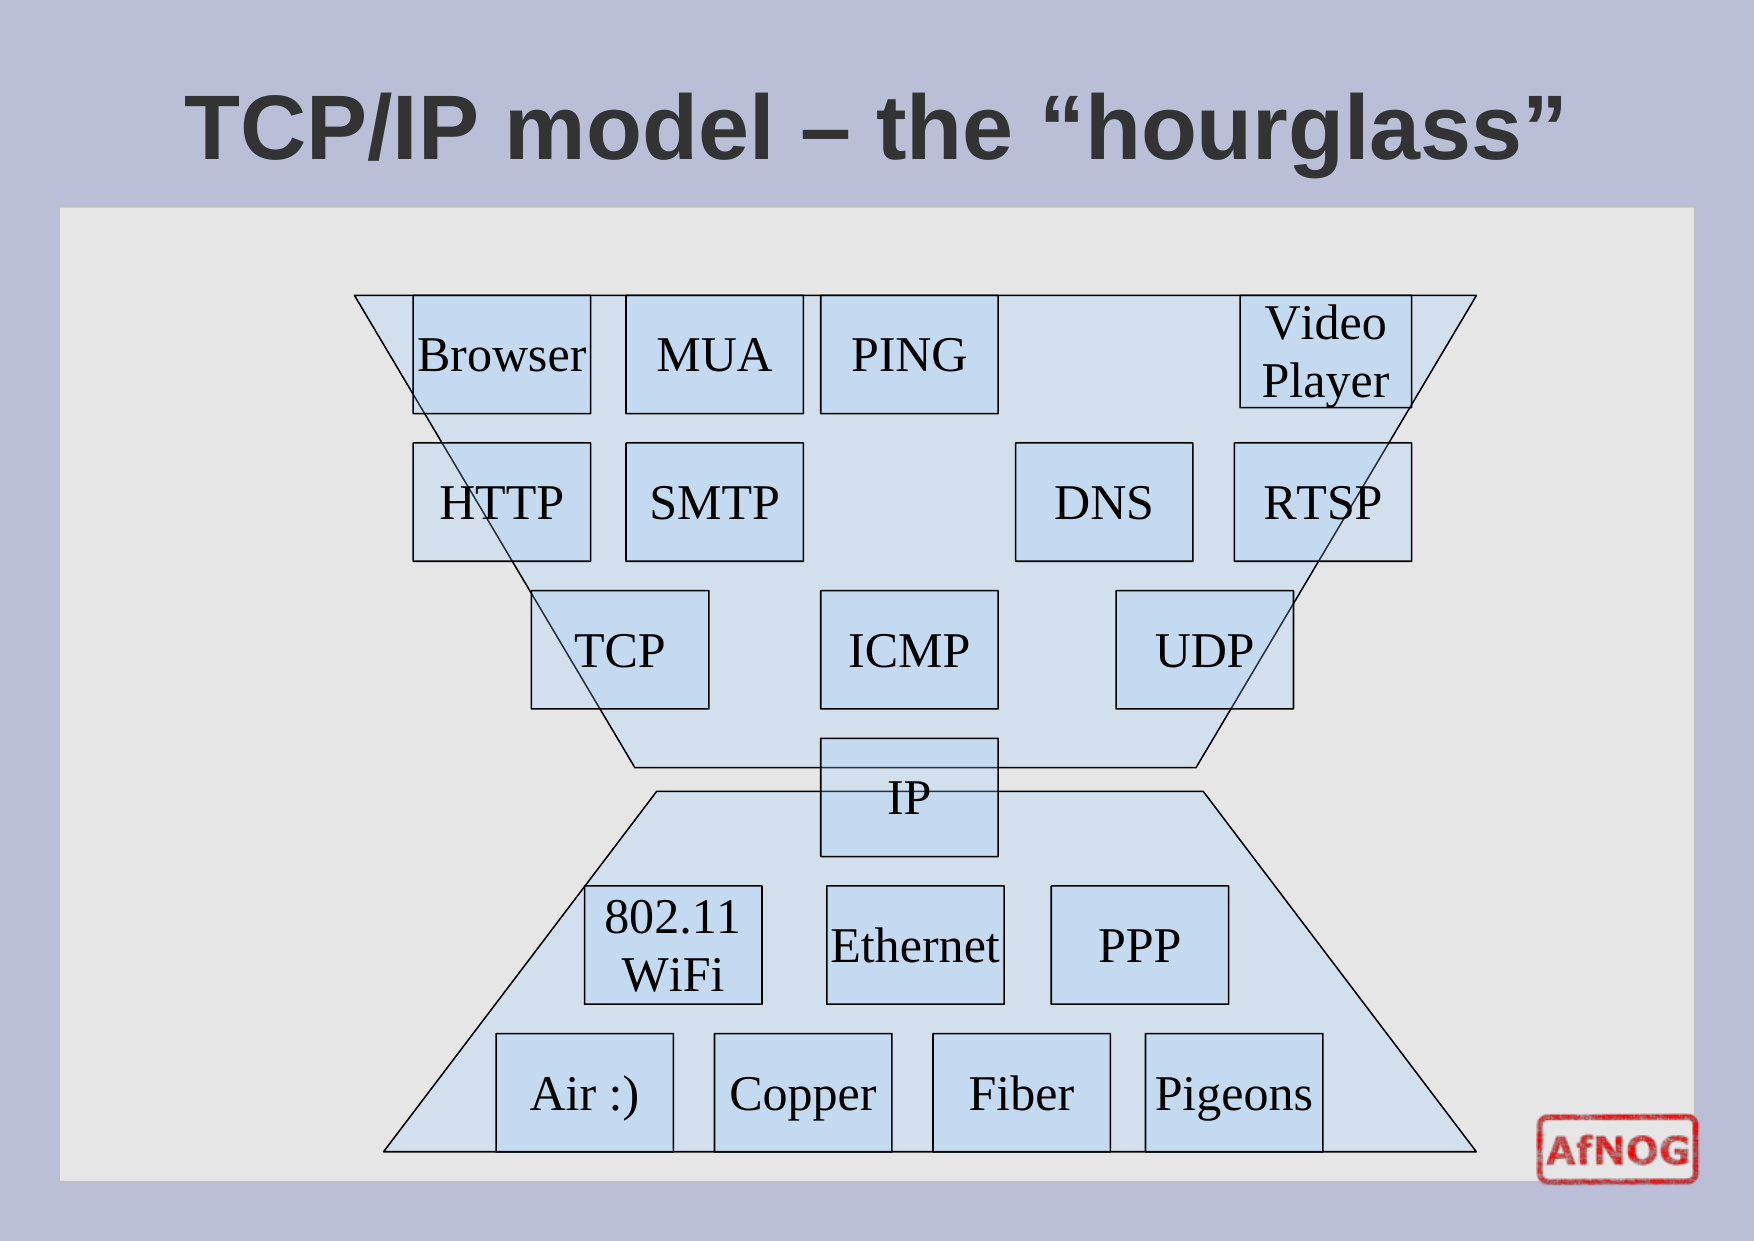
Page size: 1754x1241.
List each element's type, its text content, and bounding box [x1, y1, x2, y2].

text_box DNS [1015, 474, 1193, 530]
text_box PING [820, 327, 998, 382]
text_box Fiber [933, 1065, 1111, 1120]
text_box ICMP [820, 622, 998, 677]
picture [1535, 1112, 1701, 1188]
text_box Air :)‏ [496, 1065, 674, 1120]
text_box Browser [413, 327, 591, 382]
text_box MUA [625, 327, 804, 382]
text_box Video Player [1240, 297, 1412, 406]
text_box Copper [795, 1089, 806, 1109]
text_box HTTP [413, 474, 591, 530]
text_box 802.11 WiFi [584, 890, 762, 1000]
text_box TCP [531, 622, 709, 677]
text_box PPP [1051, 917, 1229, 973]
text_box Ethernet [826, 917, 1004, 973]
text_box Copper [714, 1065, 892, 1120]
title TCP/IP model – the “hourglass” [179, 0, 1576, 260]
text_box [59, 206, 1695, 1182]
text_box RTSP [1234, 474, 1412, 530]
text_box Copper [820, 1089, 831, 1109]
text_box SMTP [625, 474, 804, 530]
text_box UDP [1116, 622, 1294, 677]
text_box Pigeons [1145, 1065, 1323, 1120]
text_box IP [820, 770, 998, 825]
